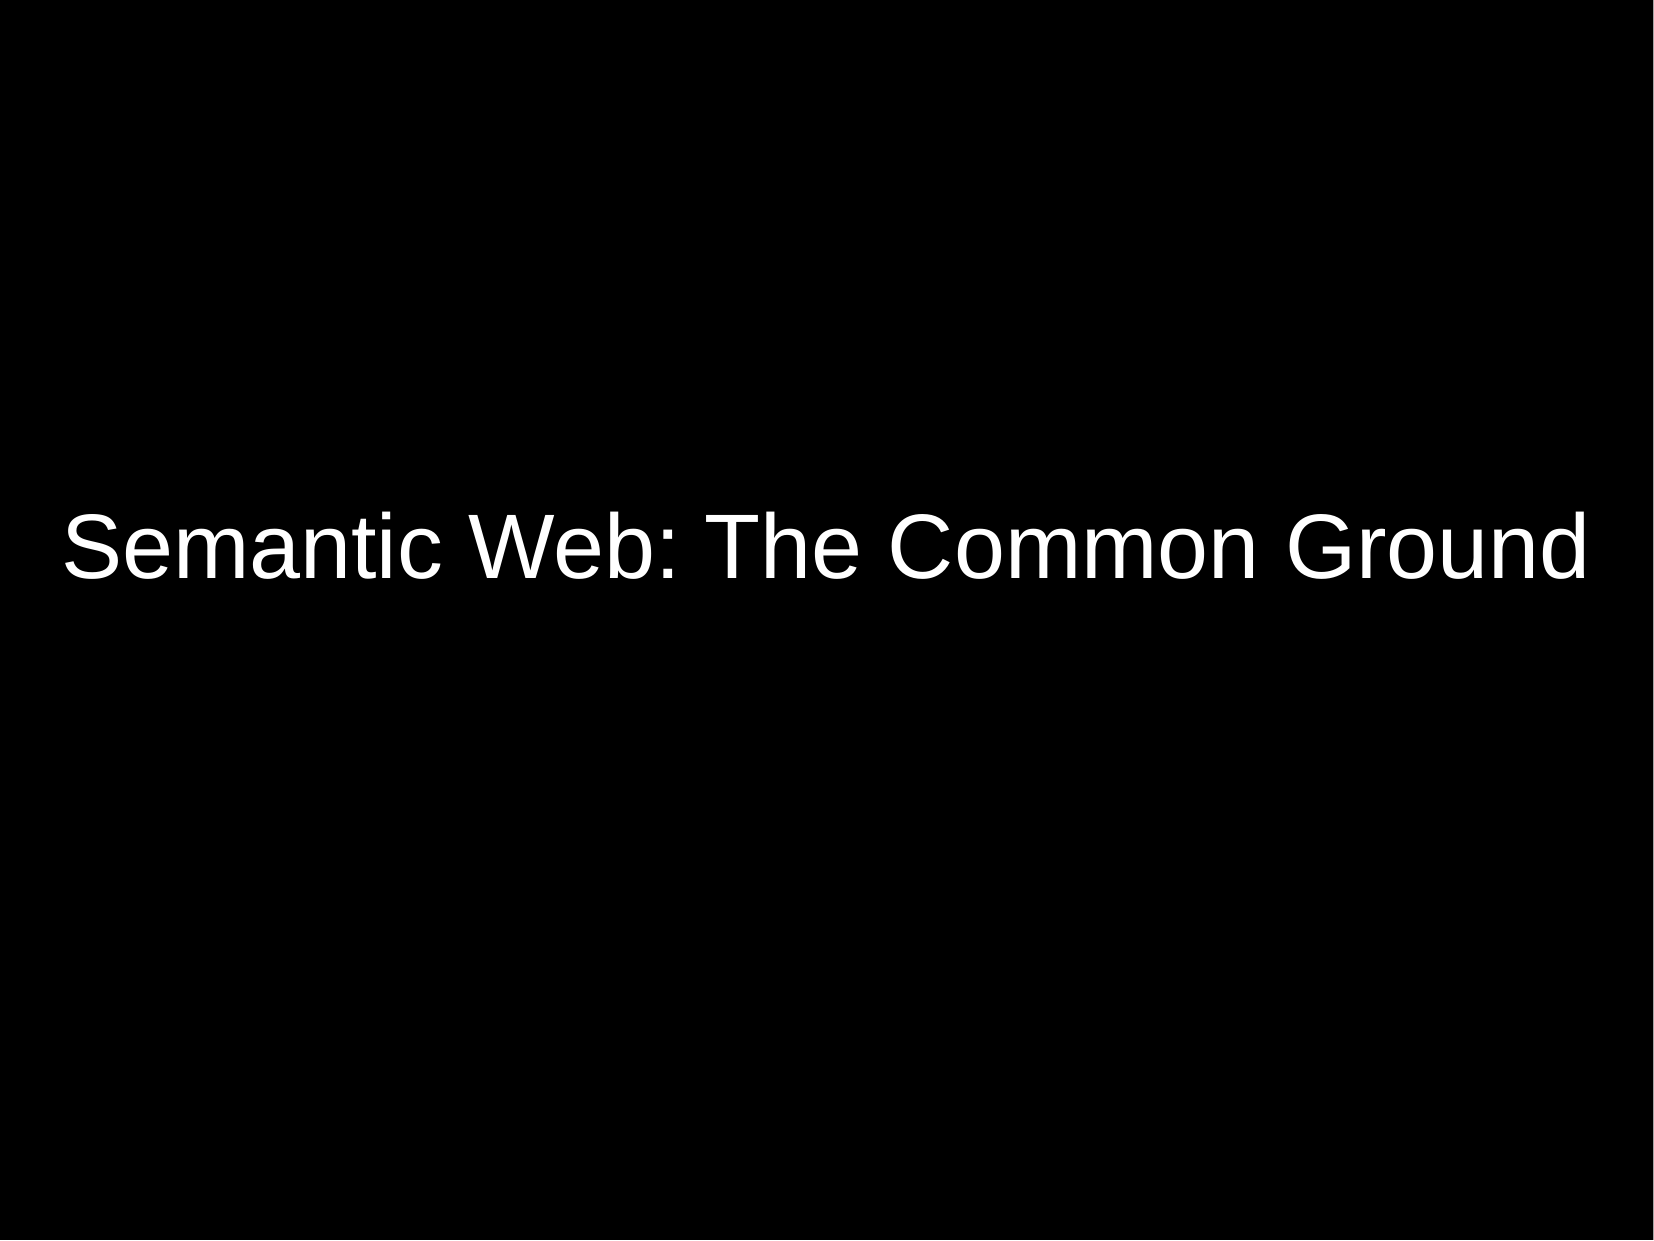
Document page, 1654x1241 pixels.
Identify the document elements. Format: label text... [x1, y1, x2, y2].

title Semantic Web: The Common Ground [59, 442, 1595, 651]
